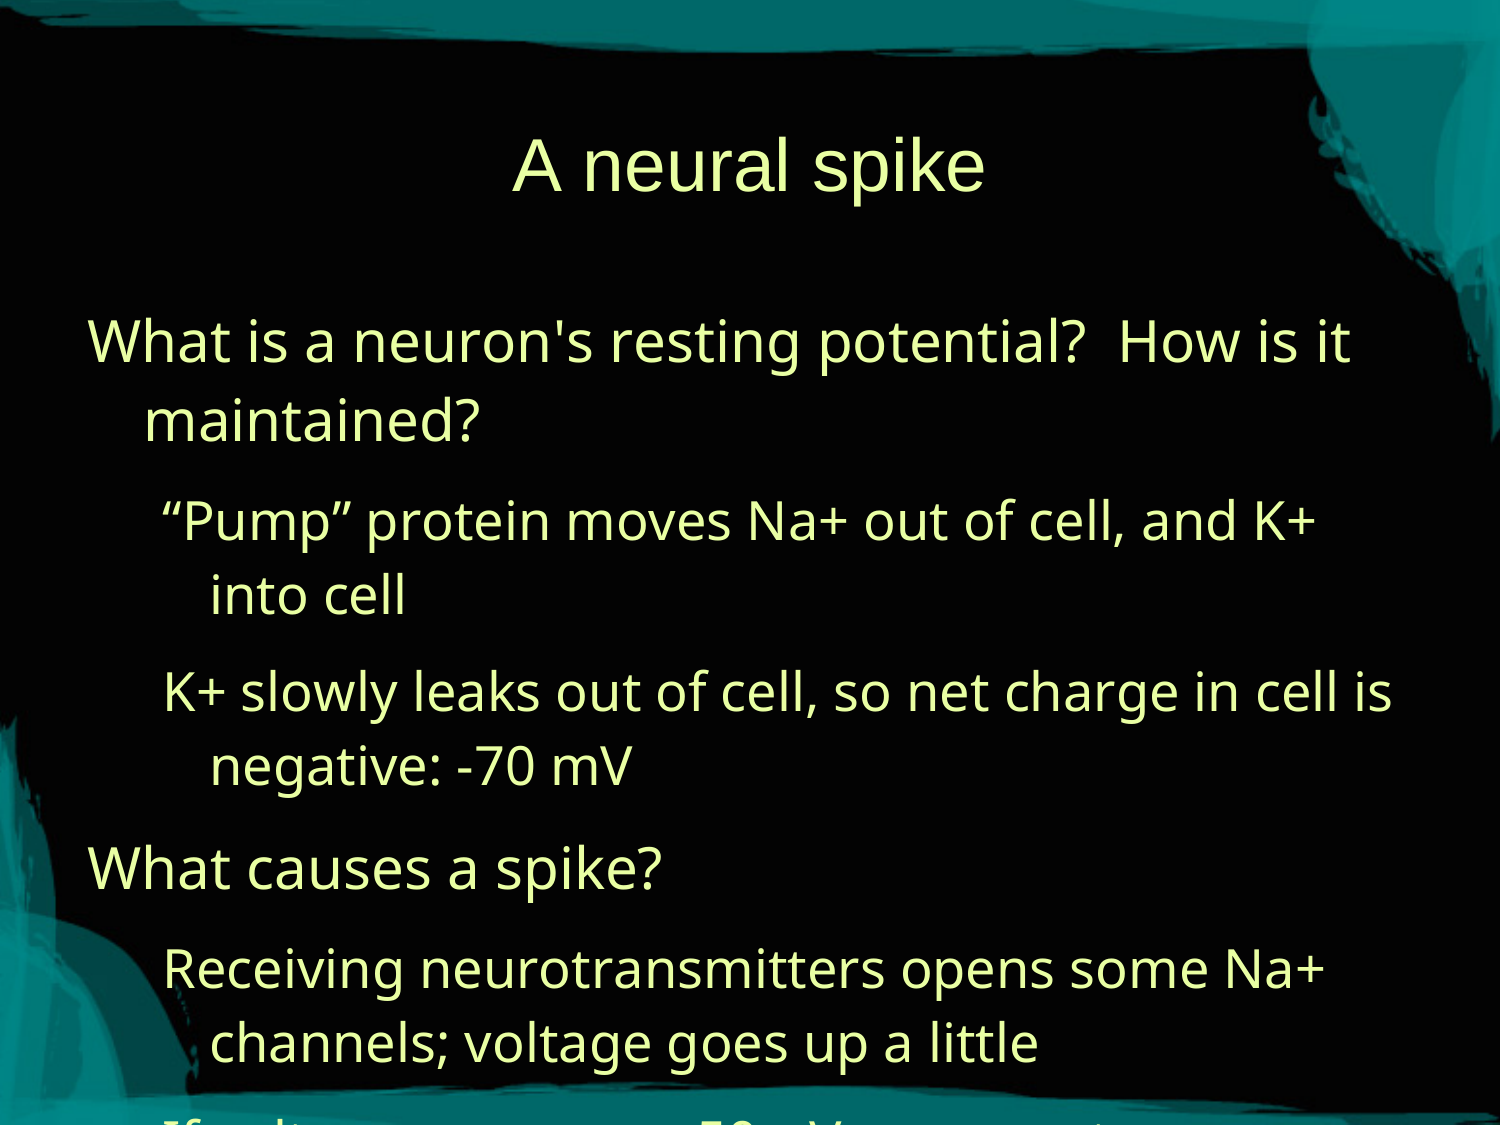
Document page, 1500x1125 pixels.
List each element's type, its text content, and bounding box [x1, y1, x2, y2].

picture [0, 0, 1500, 1125]
list What is a neuron's resting potential? How is it maintained? “Pump” protein moves Na+ out of cell, and K+ into cell K+ slowly leaks out of cell, so net charge in cell is negative: -70 mV What causes a spike? Receiving neurotransmitters opens some Na+ channels; voltage goes up a little If voltage goes over -50mV, many gates open [87, 299, 1413, 1065]
title A neural spike [87, 76, 1413, 256]
